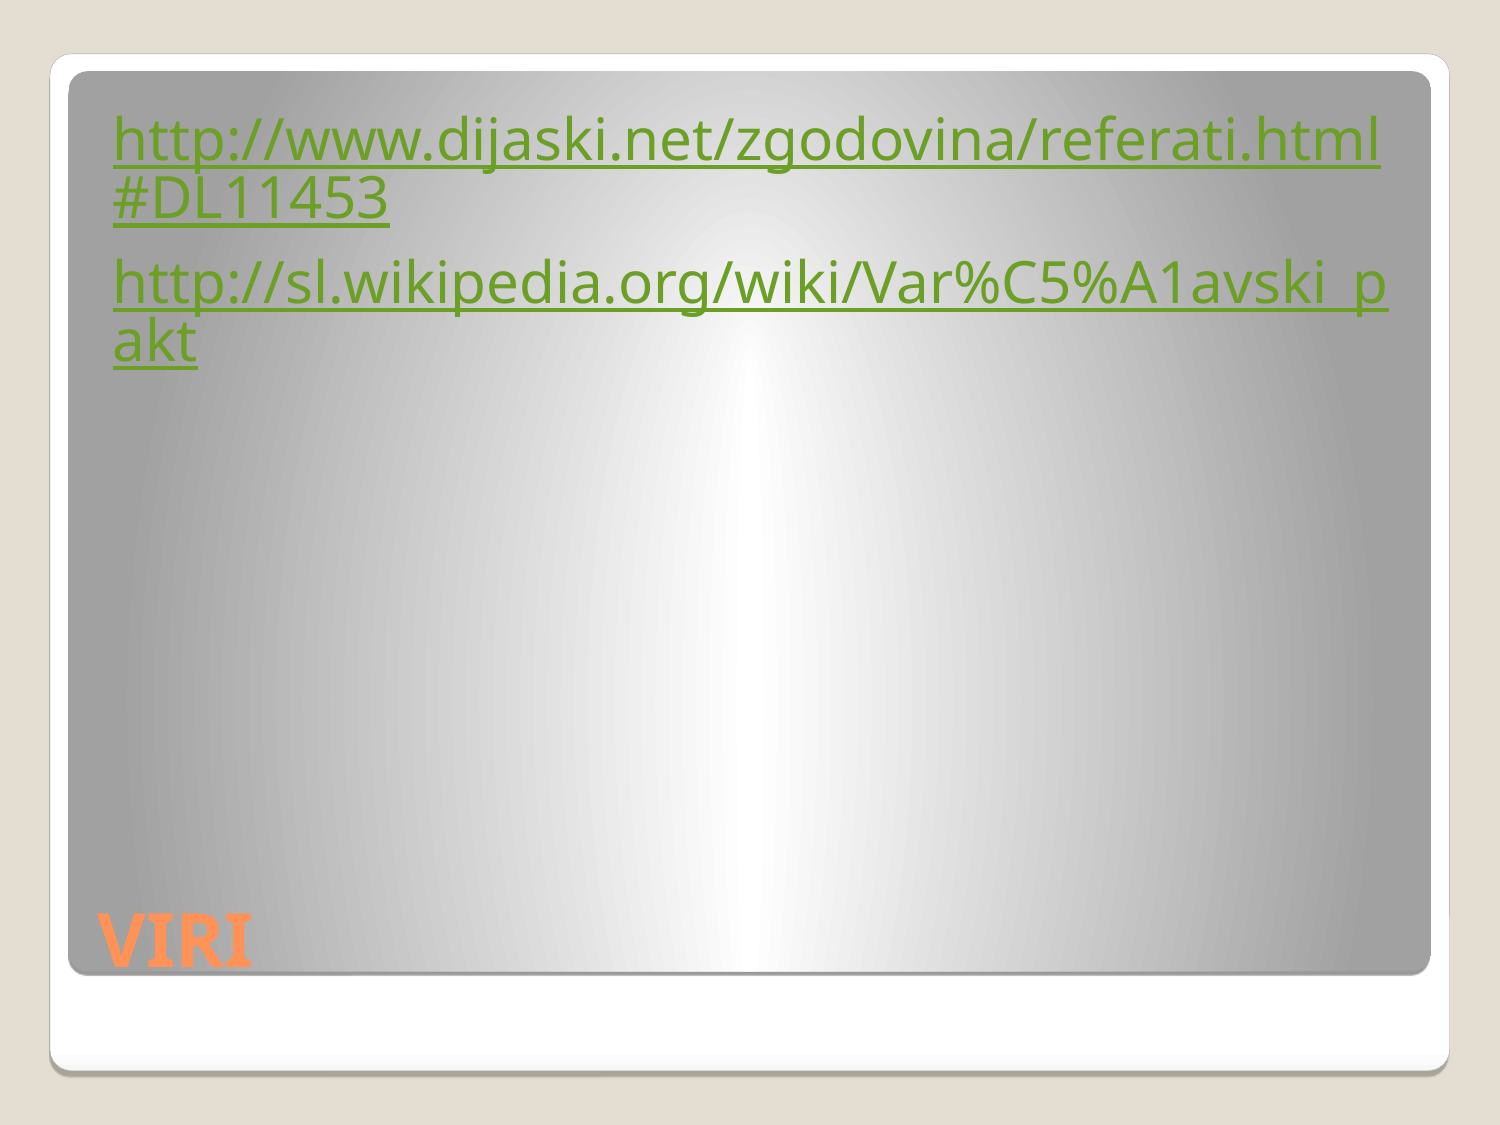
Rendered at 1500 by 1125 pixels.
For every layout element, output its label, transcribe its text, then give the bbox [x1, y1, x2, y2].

title VIRI [82, 817, 1425, 991]
list http://www.dijaski.net/zgodovina/referati.html#DL11453 http://sl.wikipedia.org/wiki/Var%C5%A1avski_pakt [82, 86, 1425, 774]
